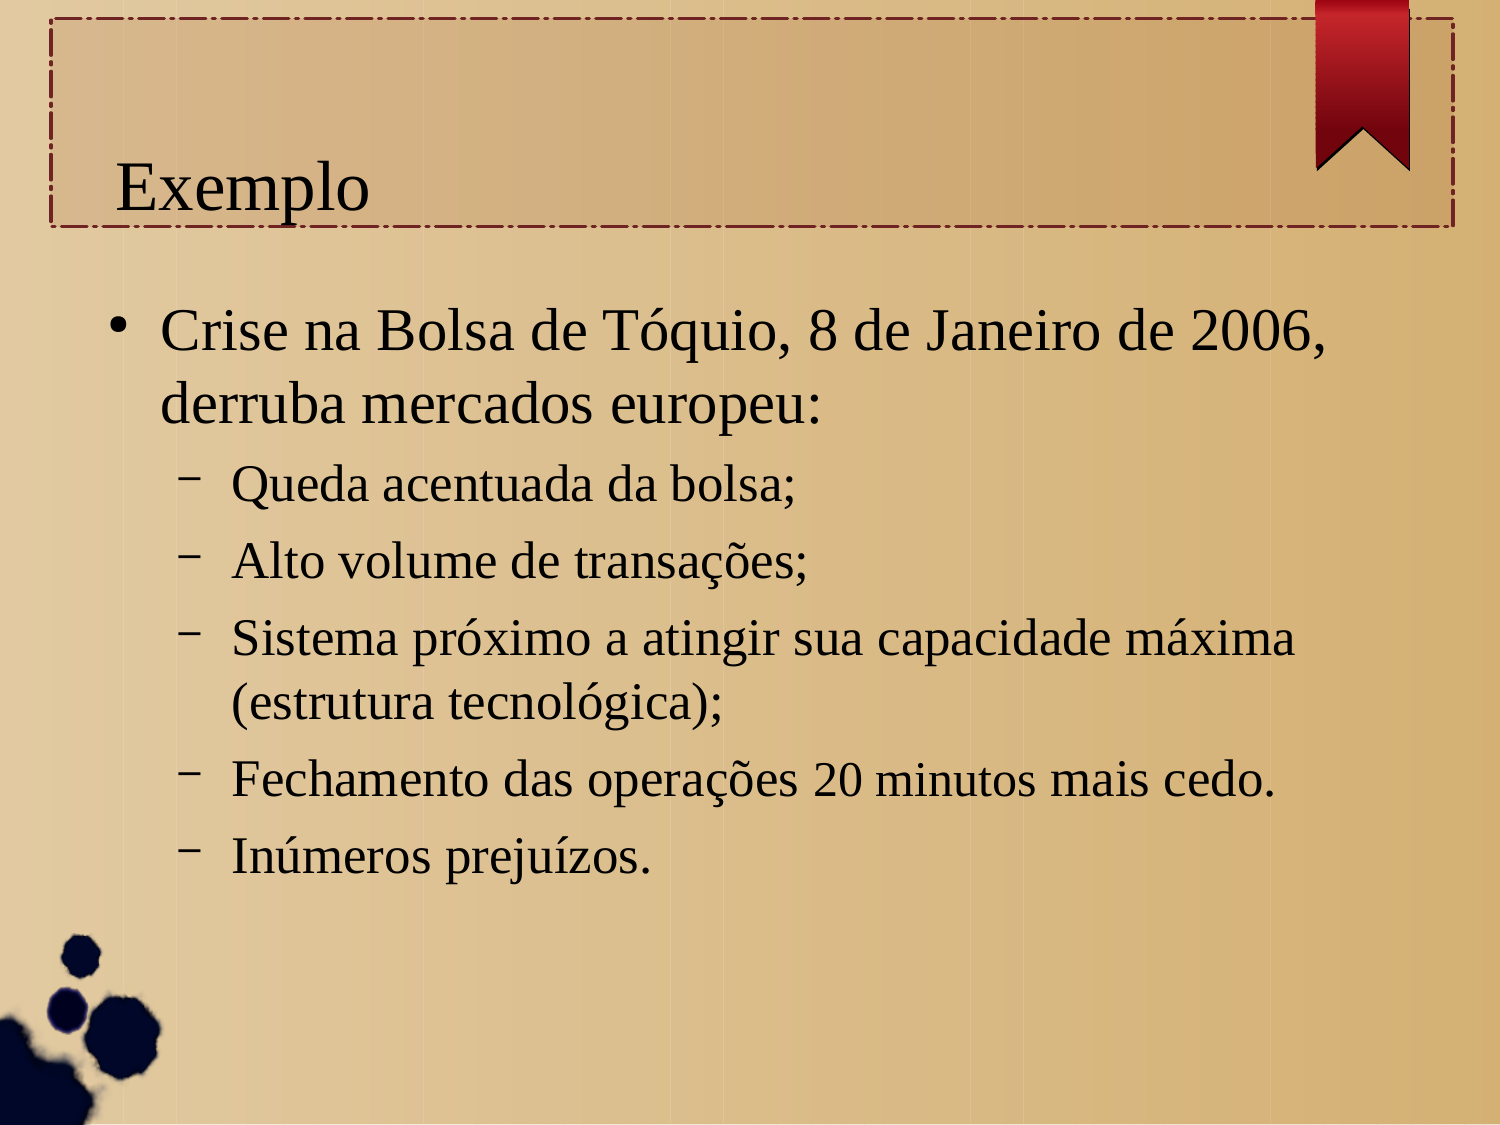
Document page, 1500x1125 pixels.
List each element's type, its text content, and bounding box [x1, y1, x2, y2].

list Crise na Bolsa de Tóquio, 8 de Janeiro de 2006, derruba mercados europeu: Queda acentuada da bolsa; Alto volume de transações; Sistema próximo a atingir sua capacidade máxima (estrutura tecnológica); Fechamento das operações 20 minutos mais cedo. Inúmeros prejuízos. [75, 282, 1426, 1006]
title Exemplo [74, 20, 1313, 233]
